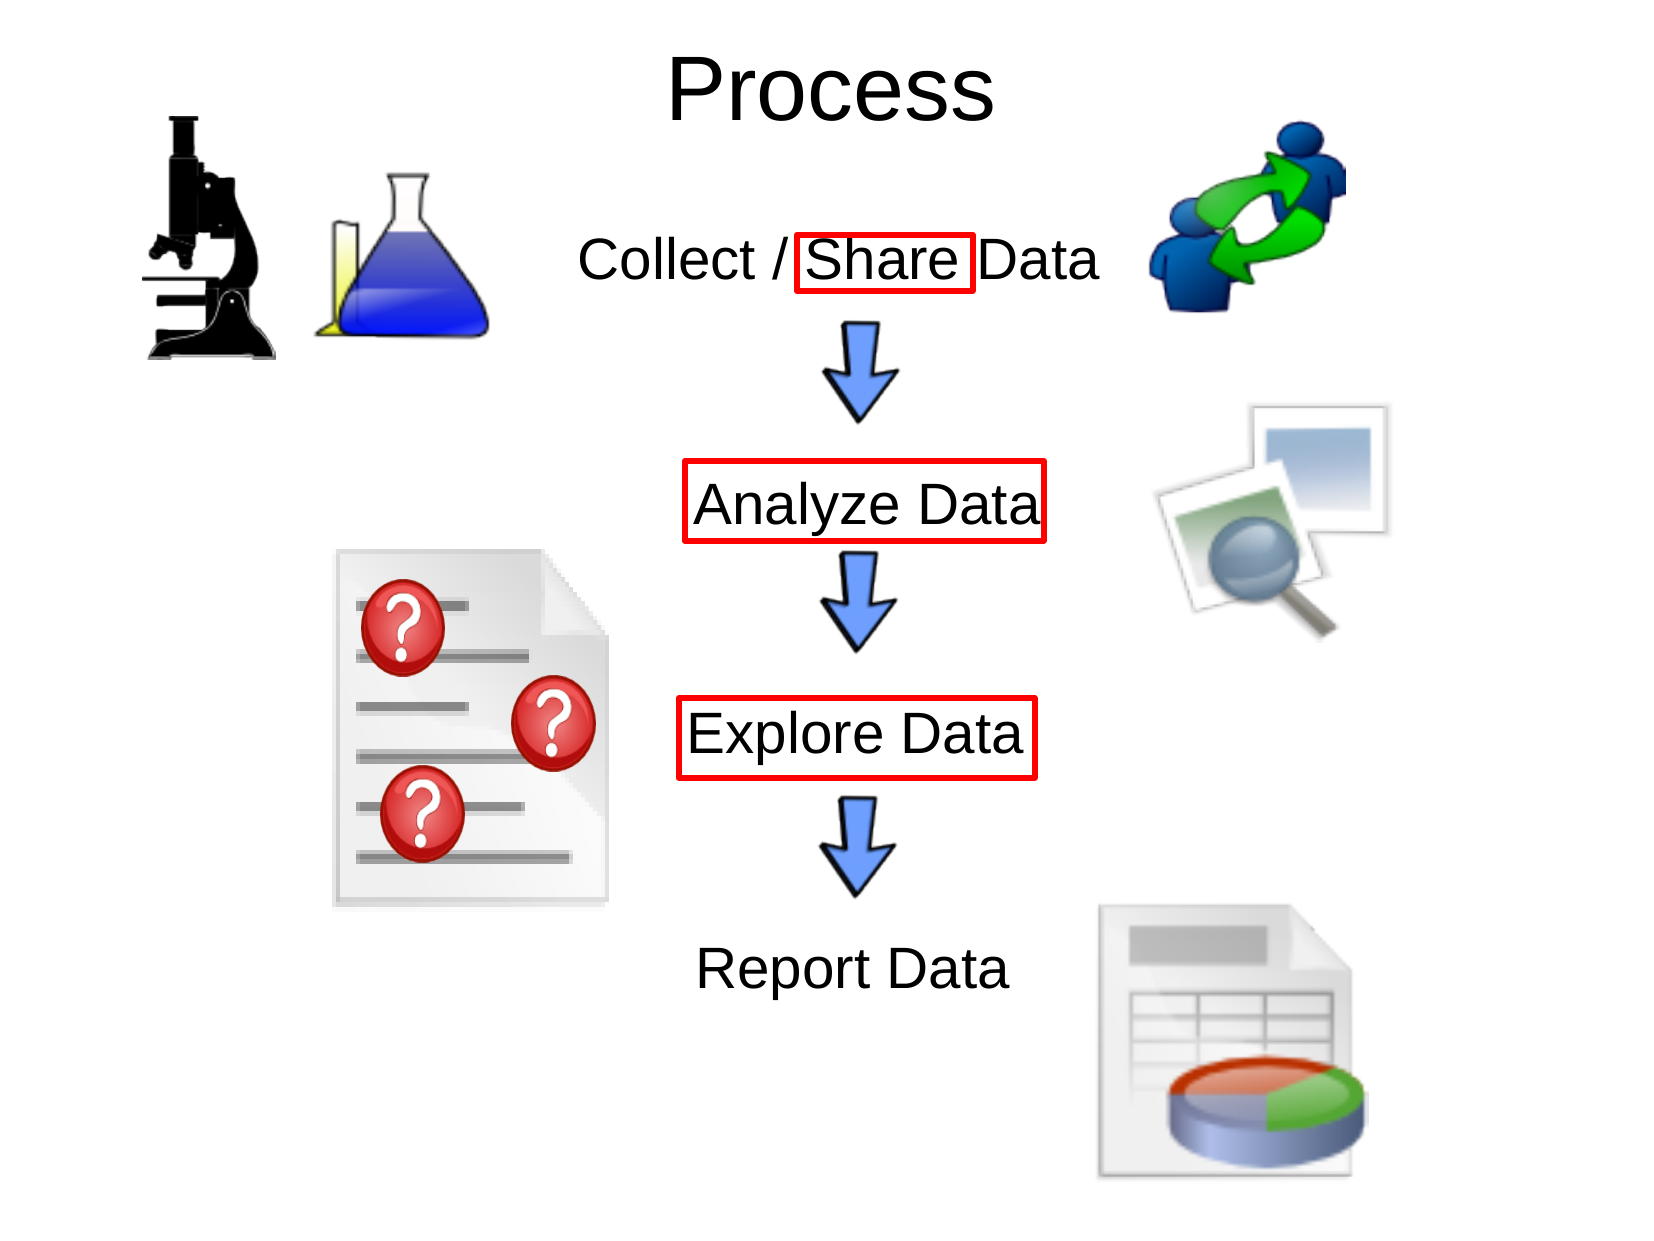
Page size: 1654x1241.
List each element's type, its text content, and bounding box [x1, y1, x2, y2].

text_box Analyze Data [688, 464, 1041, 538]
title Process [86, 37, 1576, 141]
text_box Collect / Share Data [563, 219, 1116, 300]
text_box Analyze Data [1046, 464, 1056, 544]
text_box Report Data [680, 928, 1025, 1009]
picture [1141, 399, 1401, 643]
text_box Analyze Data [678, 464, 682, 544]
picture [1071, 894, 1369, 1188]
picture [142, 116, 276, 360]
text_box Explore Data [682, 701, 1032, 773]
picture [698, 781, 926, 944]
picture [286, 142, 513, 369]
picture [1142, 115, 1346, 316]
picture [304, 535, 626, 917]
picture [699, 544, 927, 695]
text_box Explore Data [672, 693, 699, 773]
picture [701, 306, 929, 458]
text_box Explore Data [926, 693, 1040, 773]
picture [701, 464, 927, 470]
